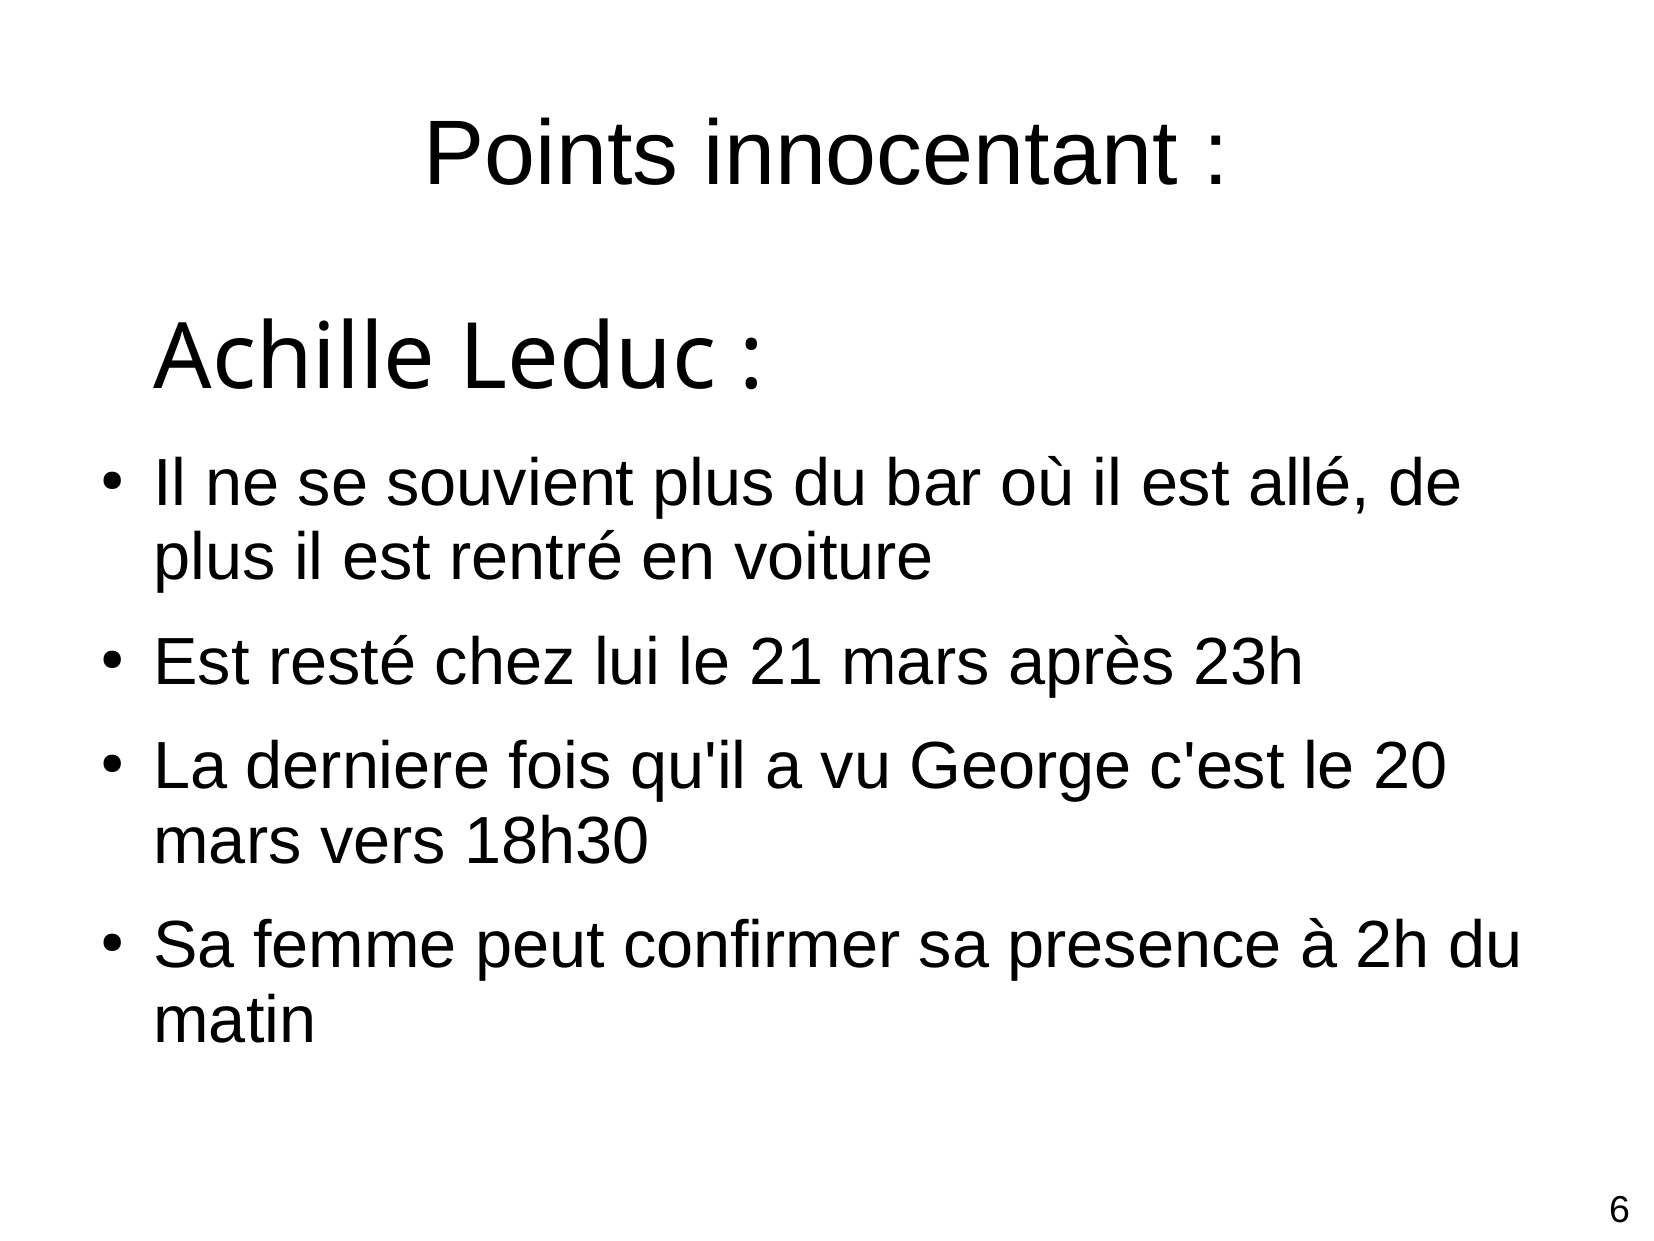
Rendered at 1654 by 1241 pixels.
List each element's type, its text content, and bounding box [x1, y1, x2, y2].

text_box 6 [1594, 1181, 1654, 1238]
list Achille Leduc : Il ne se souvient plus du bar où il est allé, de plus il est rentré en voiture Est resté chez lui le 21 mars après 23h La derniere fois qu'il a vu George c'est le 20 mars vers 18h30 Sa femme peut confirmer sa presence à 2h du matin [82, 290, 1571, 1151]
title Points innocentant : [82, 49, 1571, 257]
